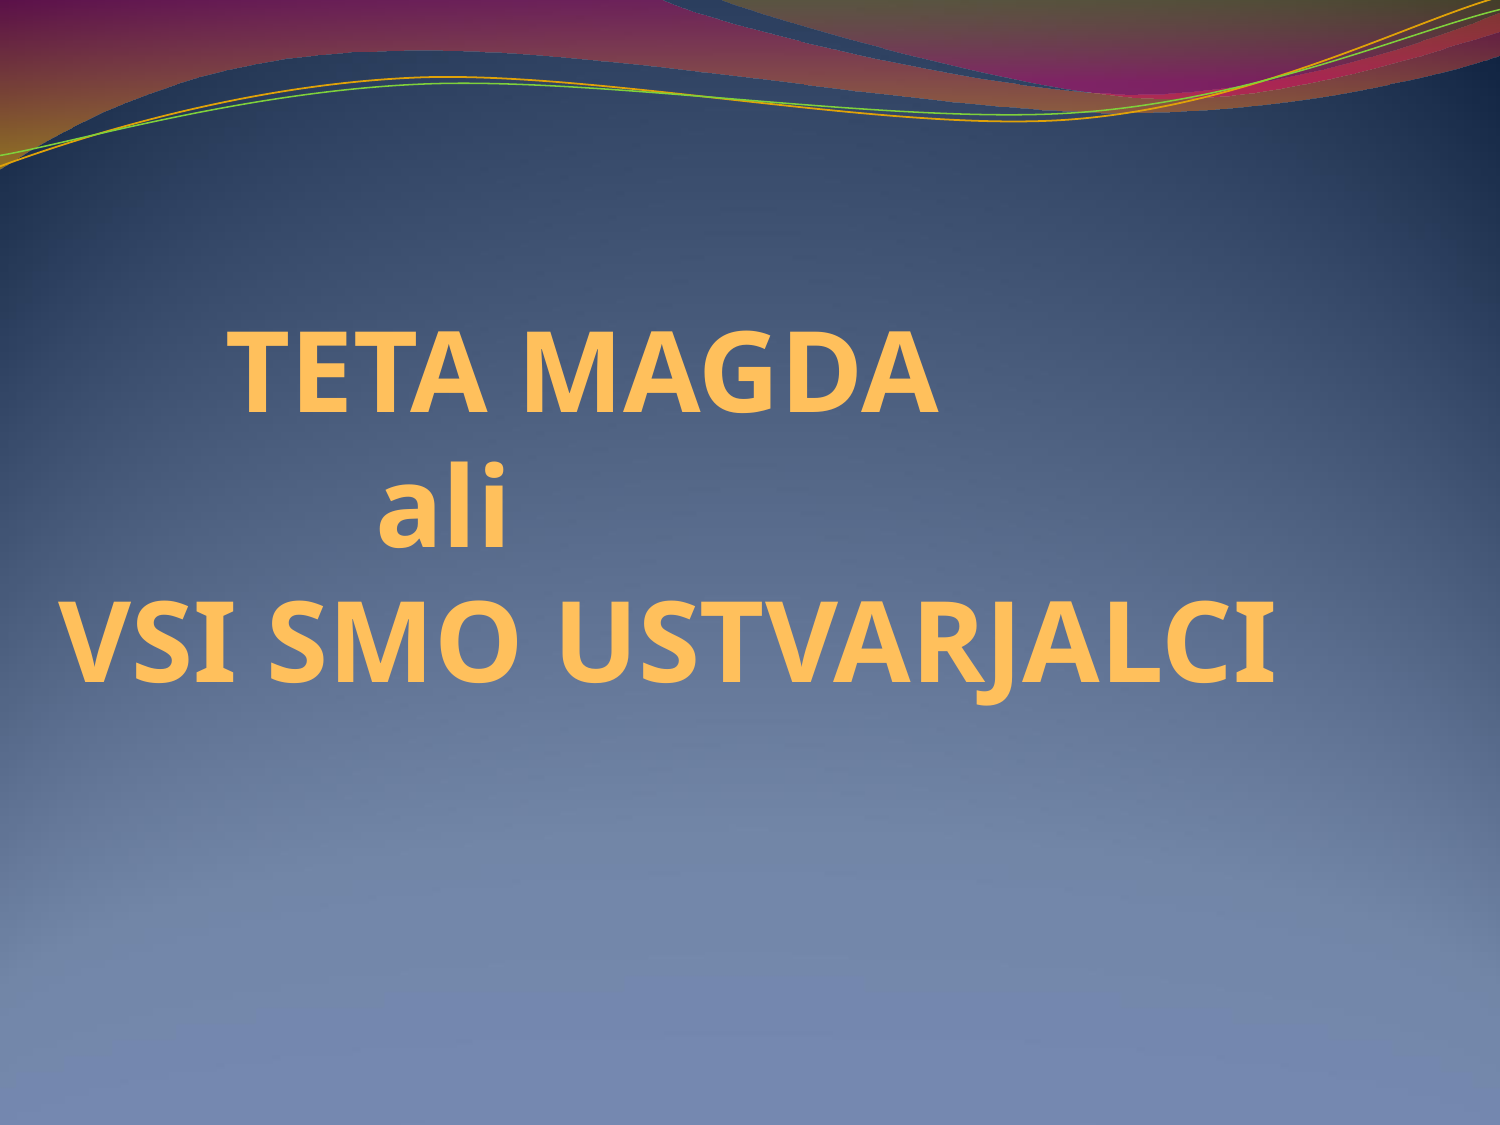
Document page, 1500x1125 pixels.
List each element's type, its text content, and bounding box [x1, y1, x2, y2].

title TETA MAGDA ali VSI SMO USTVARJALCI [0, 0, 1500, 1125]
